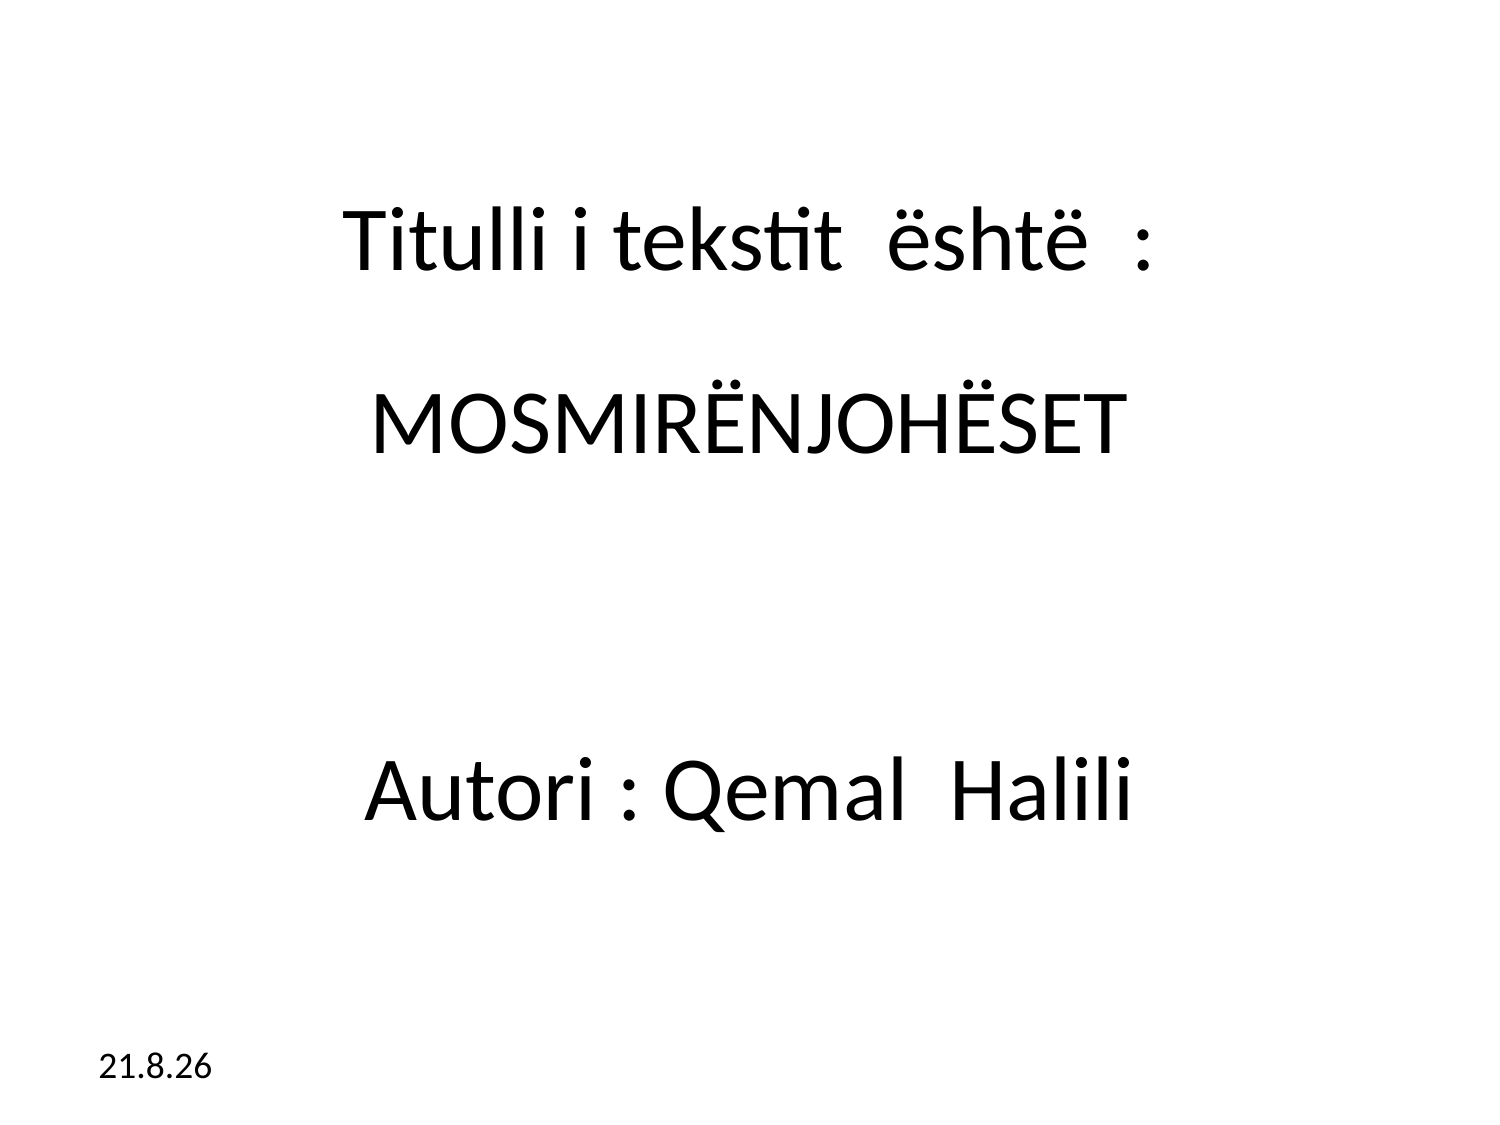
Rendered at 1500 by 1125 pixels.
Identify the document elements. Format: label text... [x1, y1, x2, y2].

title Titulli i tekstit është : MOSMIRËNJOHËSET Autori : Qemal Halili [75, 45, 1425, 1000]
